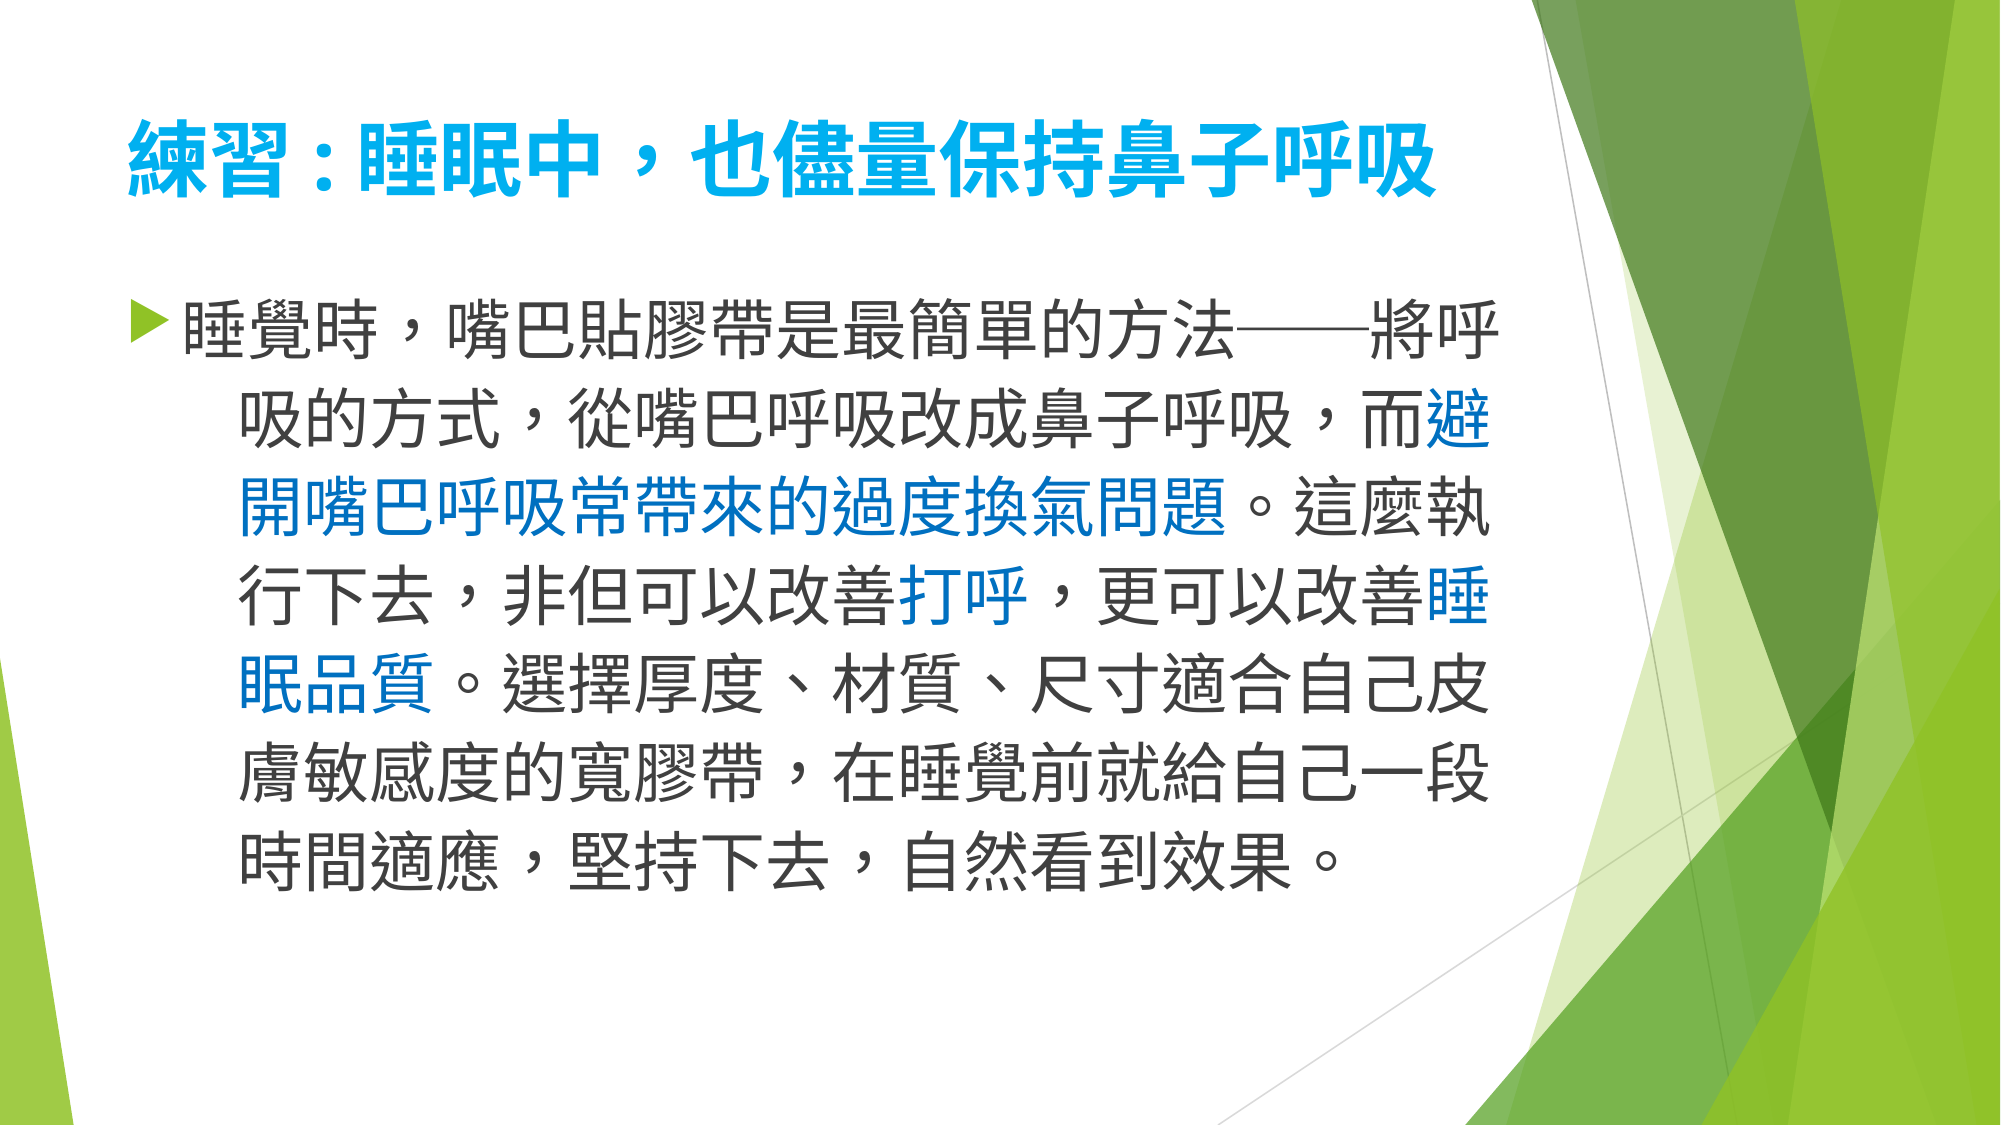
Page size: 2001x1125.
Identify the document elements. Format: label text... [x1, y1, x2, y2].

title 練習:睡眠中，也儘量保持鼻子呼吸 [111, 99, 1522, 271]
list 睡覺時，嘴巴貼膠帶是最簡單的方法──將呼吸的方式，從嘴巴呼吸改成鼻子呼吸，而避開嘴巴呼吸常帶來的過度換氣問題。這麼執行下去，非但可以改善打呼，更可以改善睡眠品質。選擇厚度、材質、尺寸適合自己皮膚敏感度的寬膠帶，在睡覺前就給自己一段時間適應，堅持下去，自然看到效果。 [111, 271, 1522, 992]
